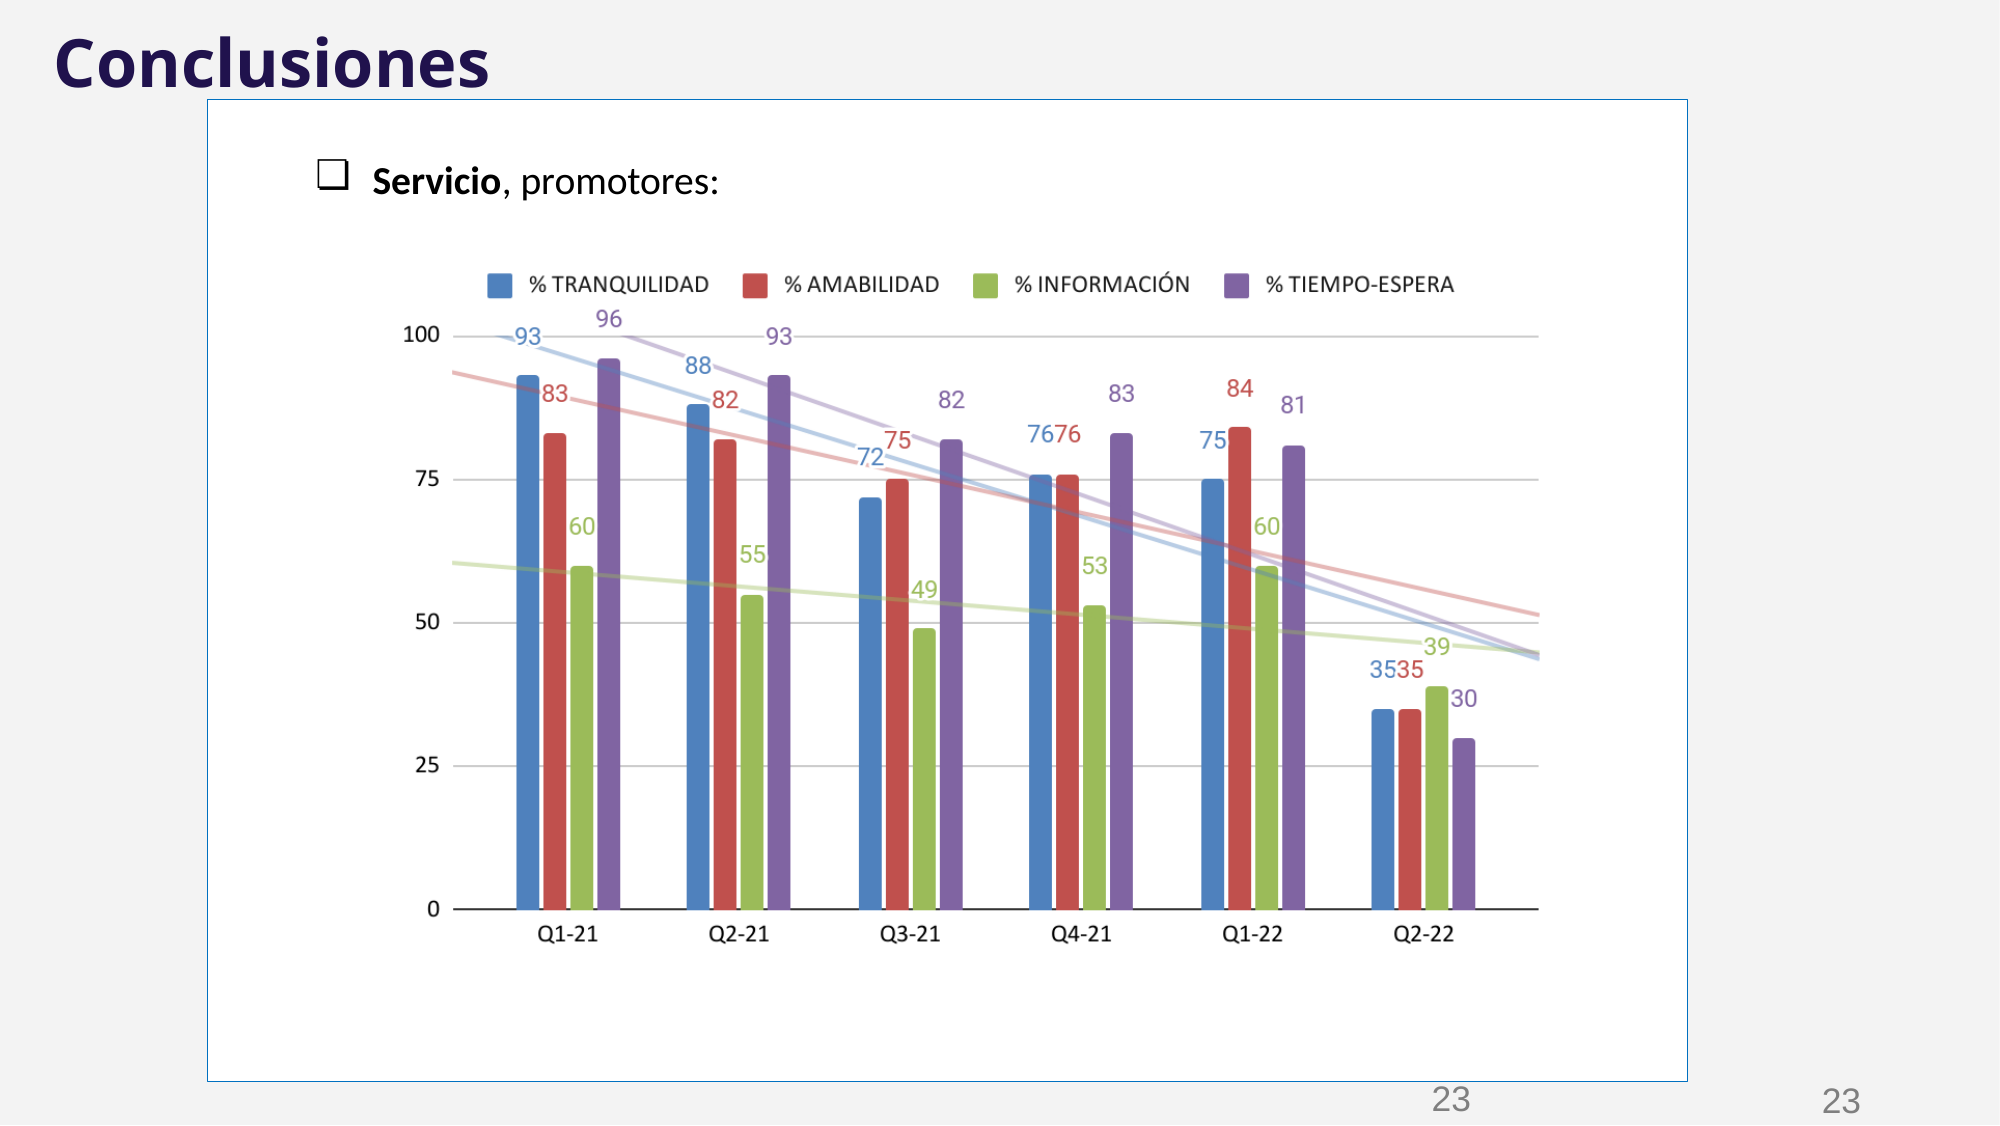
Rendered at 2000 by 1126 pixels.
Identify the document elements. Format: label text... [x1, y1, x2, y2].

text_box <number> [1413, 1067, 1881, 1126]
text_box Servicio, promotores: [207, 99, 1688, 1082]
picture [365, 236, 1577, 985]
text_box Conclusiones [53, 0, 1946, 124]
